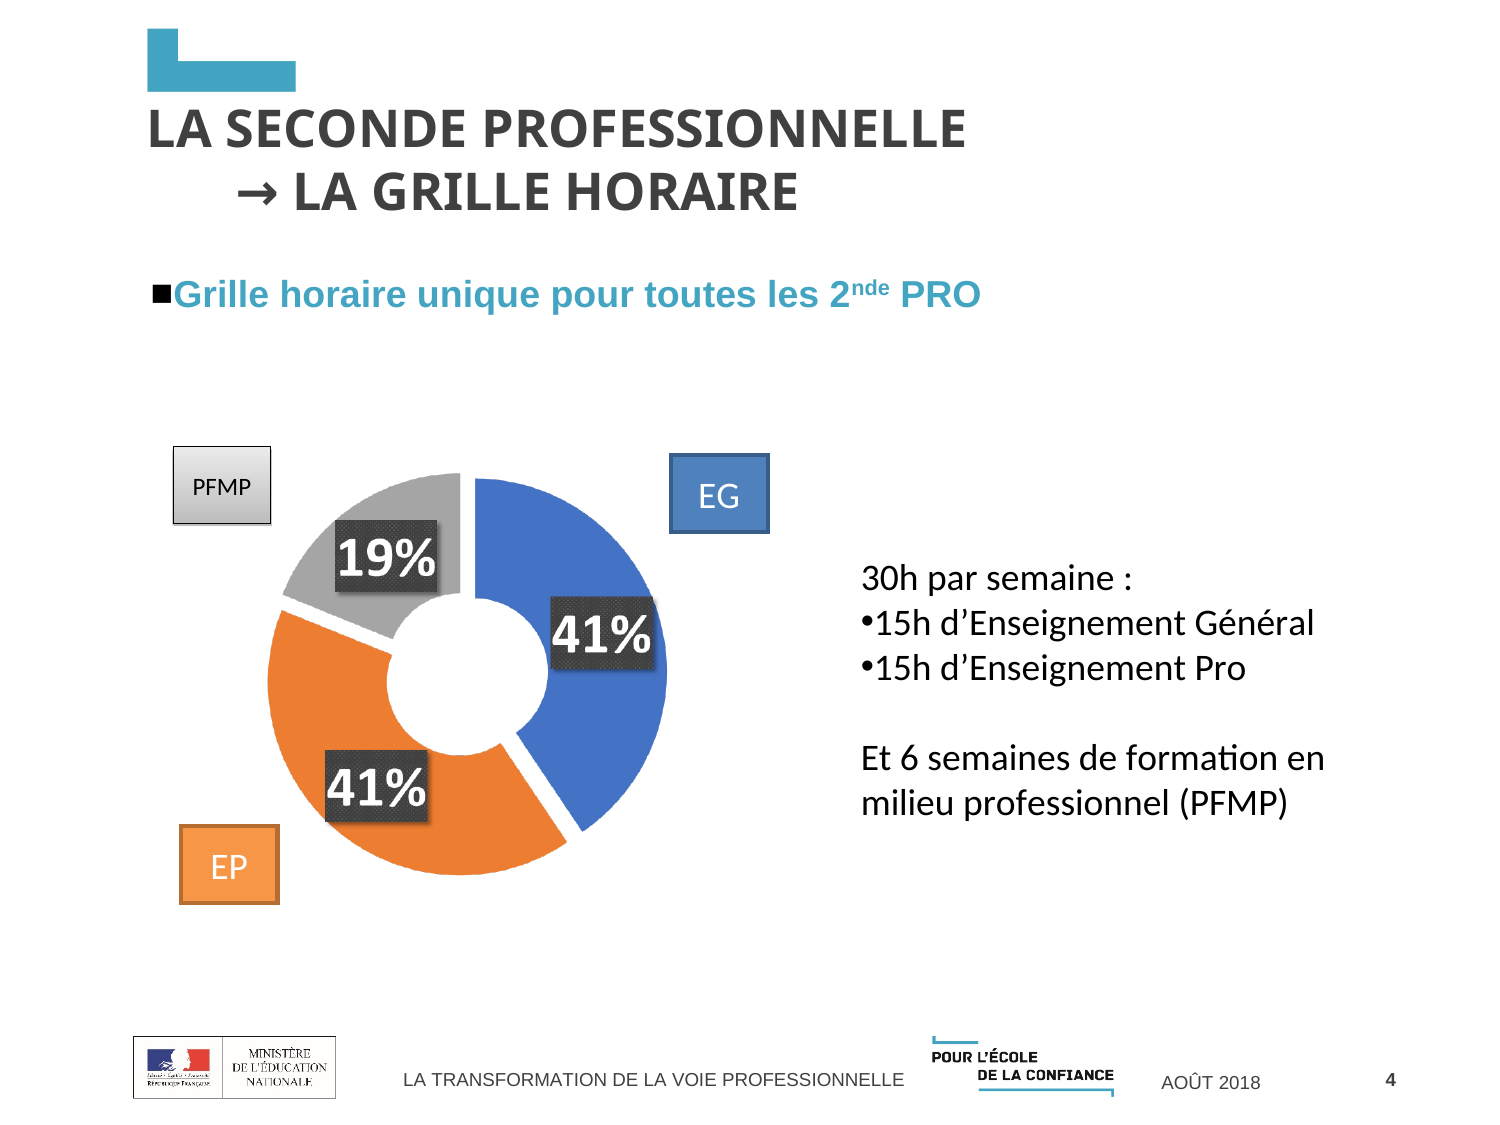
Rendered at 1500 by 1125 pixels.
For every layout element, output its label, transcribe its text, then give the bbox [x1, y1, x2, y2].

text_box LA SECONDE PROFESSIONNELLE → LA GRILLE HORAIRE [132, 52, 1426, 264]
picture [932, 1036, 1114, 1097]
text_box EP [180, 826, 278, 904]
text_box 30h par semaine : 15h d’Enseignement Général 15h d’Enseignement Pro Et 6 semaines de formation en milieu professionnel (PFMP) [846, 545, 1429, 876]
picture [147, 28, 296, 52]
text_box EG [670, 454, 768, 532]
picture [261, 468, 672, 882]
text_box <numéro> [1337, 1048, 1412, 1109]
text_box PFMP [173, 446, 271, 524]
text_box Grille horaire unique pour toutes les 2nde PRO [135, 207, 1429, 907]
picture [132, 1035, 336, 1099]
